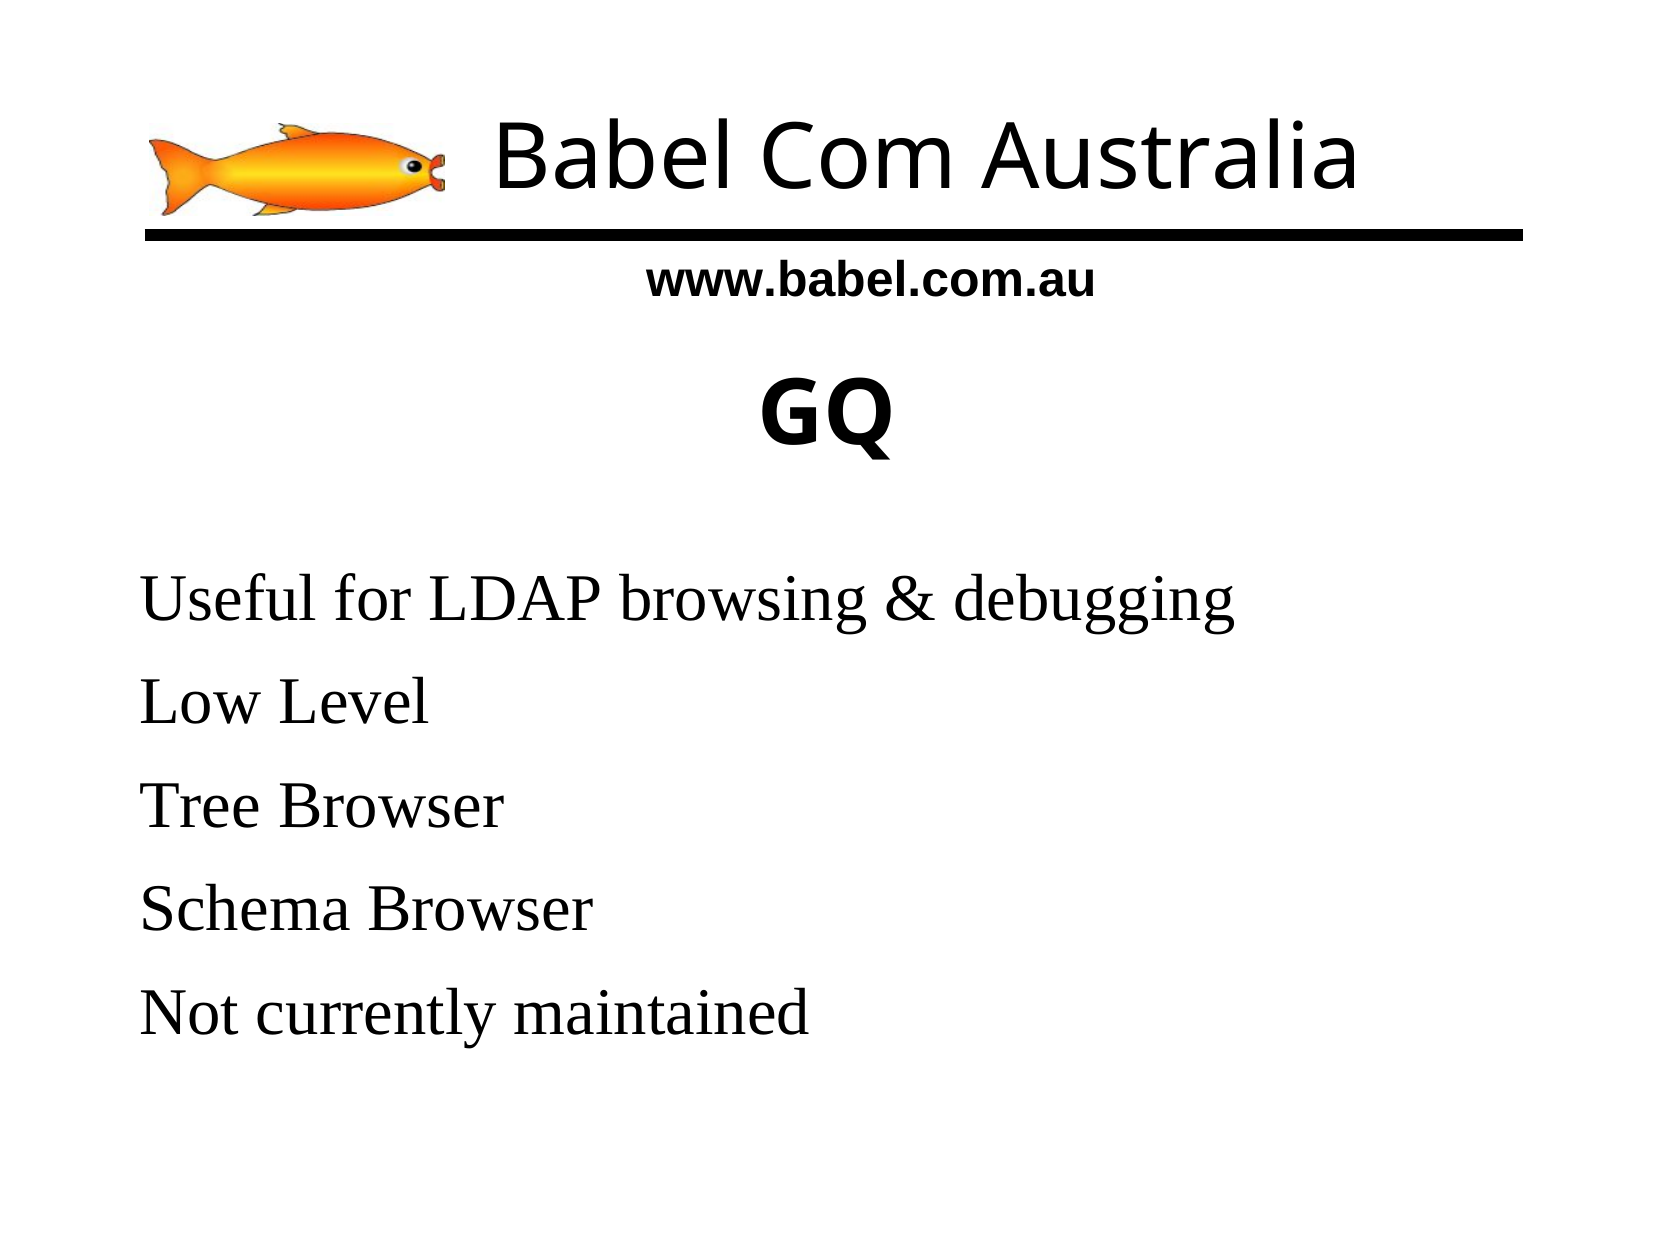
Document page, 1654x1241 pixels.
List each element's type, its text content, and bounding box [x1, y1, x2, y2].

title GQ [126, 322, 1528, 497]
list Useful for LDAP browsing & debugging Low Level Tree Browser Schema Browser Not currently maintained [121, 560, 1534, 1127]
picture [149, 123, 445, 216]
